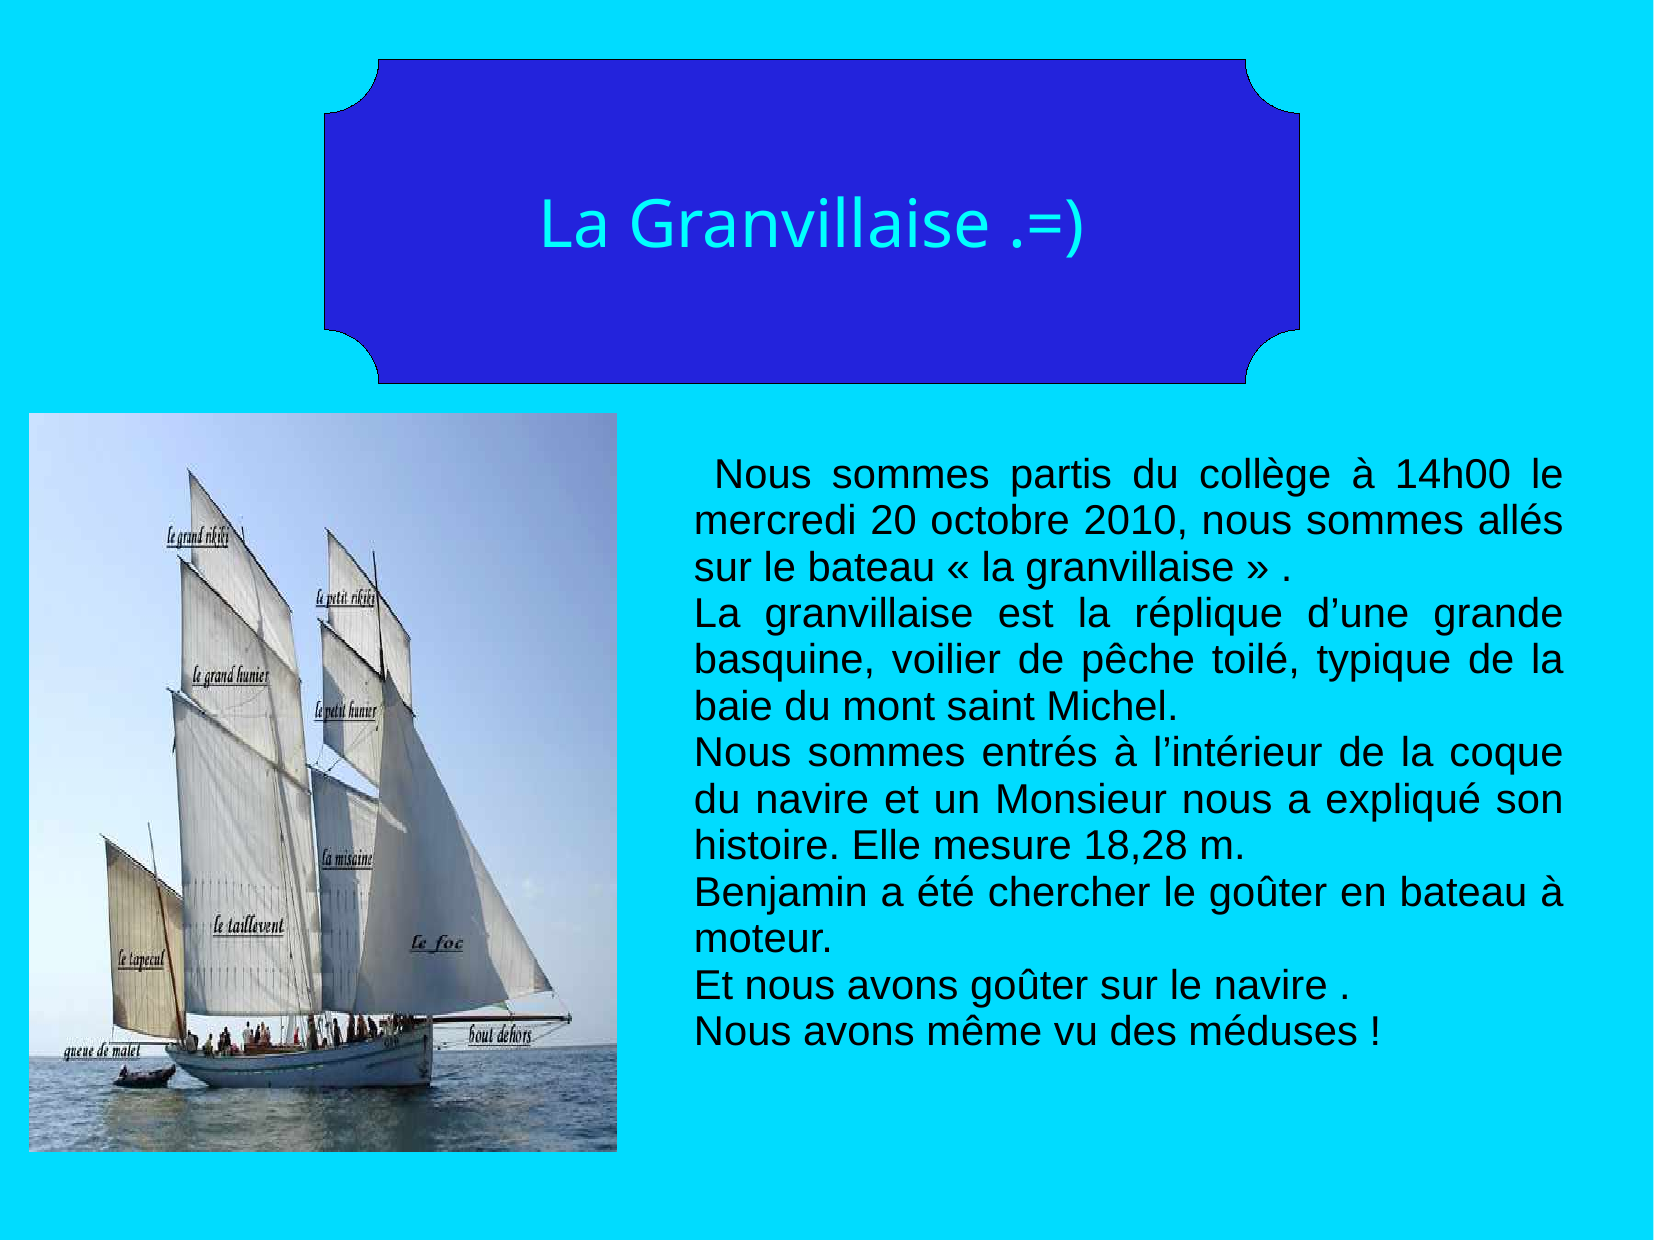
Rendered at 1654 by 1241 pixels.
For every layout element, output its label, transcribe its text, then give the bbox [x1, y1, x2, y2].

text_box La Granvillaise .=) [324, 59, 1300, 384]
text_box Nous sommes partis du collège à 14h00 le mercredi 20 octobre 2010, nous sommes allés sur le bateau « la granvillaise » . La granvillaise est la réplique d’une grande basquine, voilier de pêche toilé, typique de la baie du mont saint Michel. Nous sommes entrés à l’intérieur de la coque du navire et un Monsieur nous a expliqué son histoire. Elle mesure 18,28 m. Benjamin a été chercher le goûter en bateau à moteur. Et nous avons goûter sur le navire . Nous avons même vu des méduses ! [679, 442, 1595, 1152]
picture [29, 413, 617, 1152]
